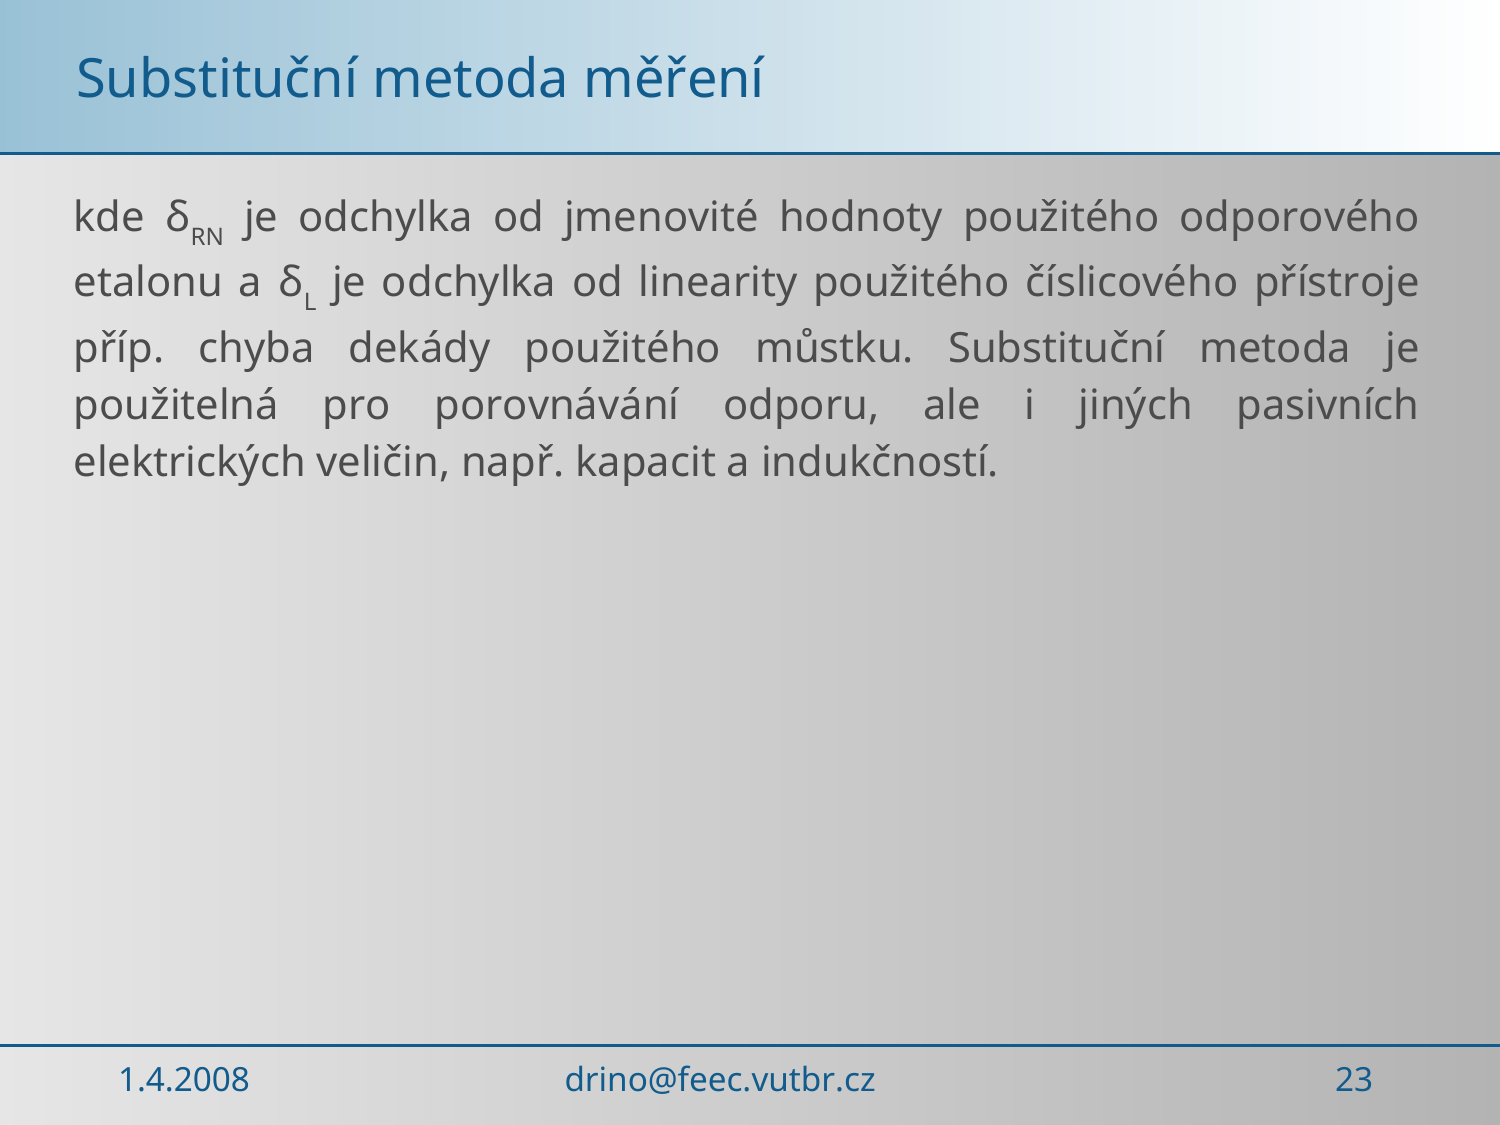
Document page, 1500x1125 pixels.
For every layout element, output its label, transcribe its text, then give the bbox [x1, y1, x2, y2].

text_box 17 [1075, 1049, 1388, 1125]
text_box 1.4.2008 [103, 1049, 432, 1125]
text_box kde δRN je odchylka od jmenovité hodnoty použitého odporového etalonu a δL je odchylka od linearity použitého číslicového přístroje příp. chyba dekády použitého můstku. Substituční metoda je použitelná pro porovnávání odporu, ale i jiných pasivních elektrických veličin, např. kapacit a indukčností. [59, 178, 1442, 497]
title Substituční metoda měření [0, 0, 1500, 152]
text_box drino@feec.vutbr.cz [454, 1049, 987, 1125]
